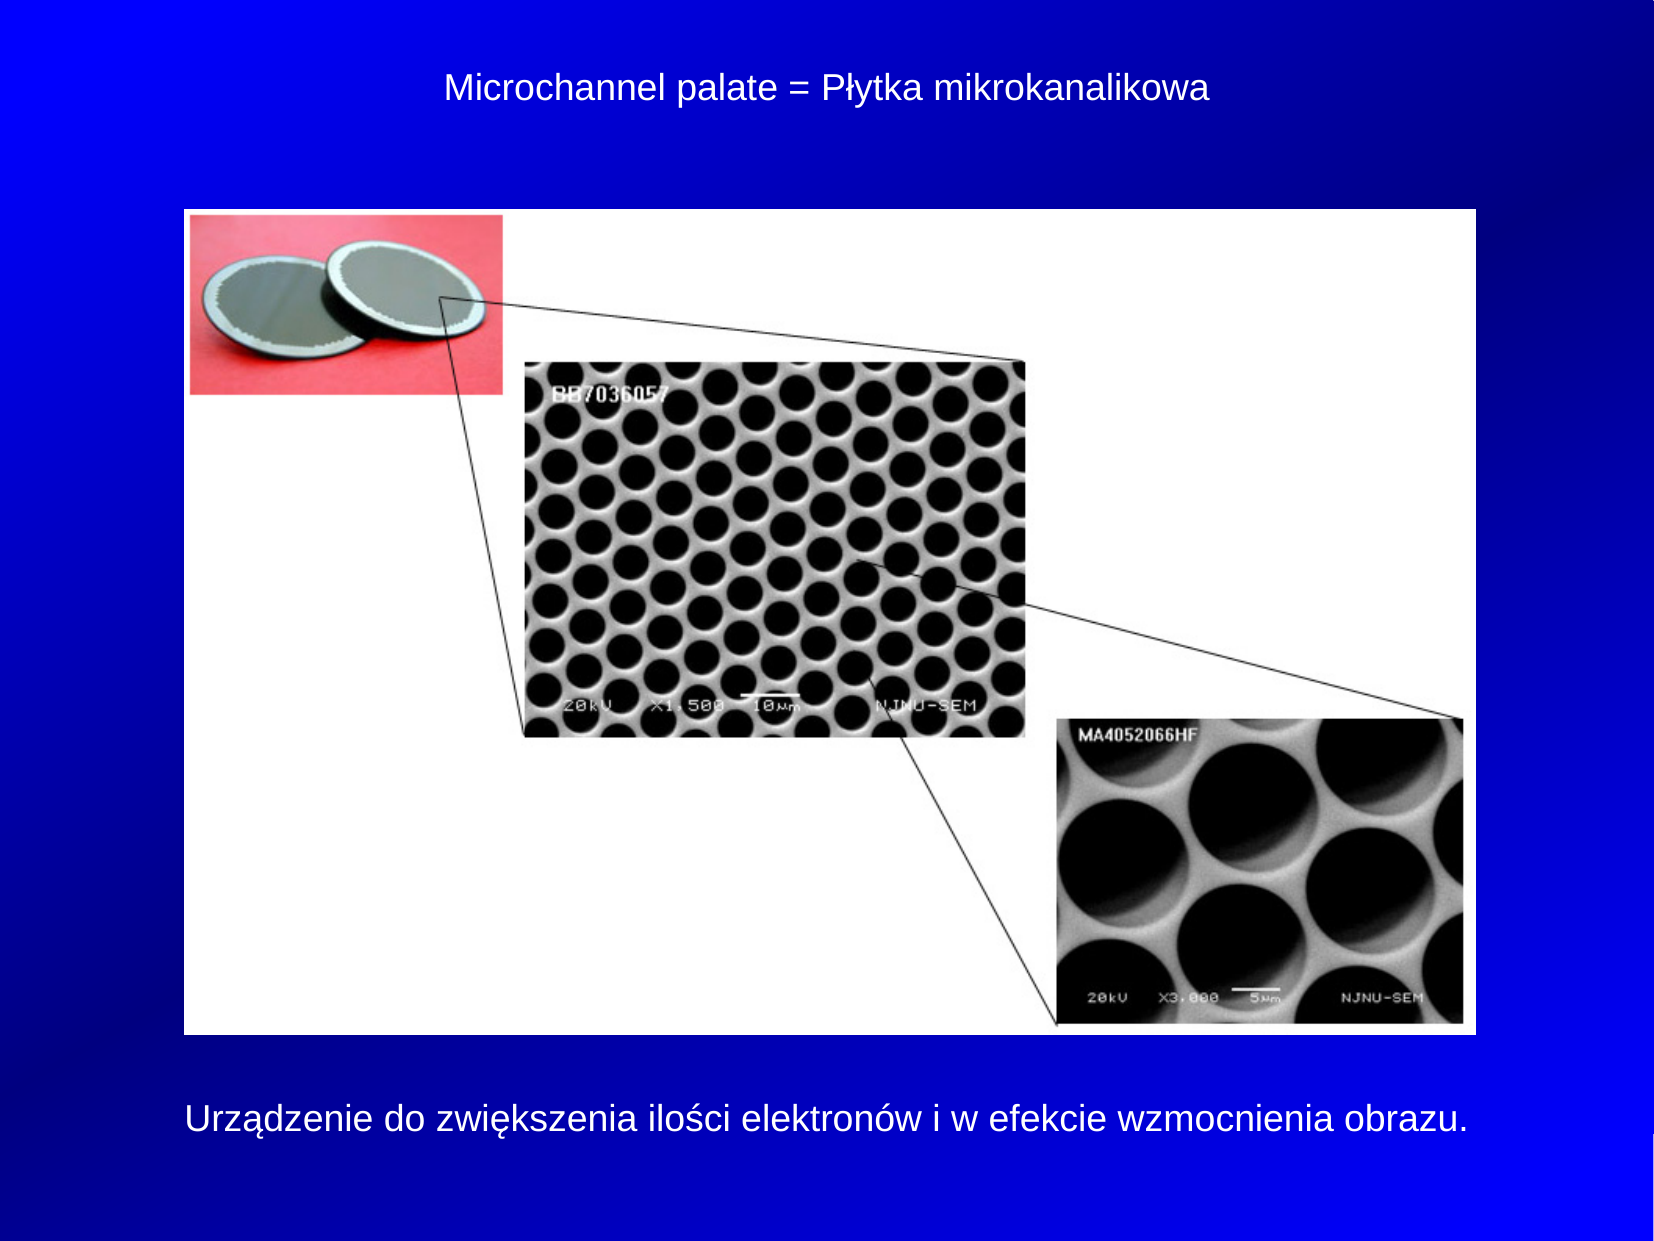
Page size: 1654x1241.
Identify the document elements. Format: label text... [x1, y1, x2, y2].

text_box Urządzenie do zwiększenia ilości elektronów i w efekcie wzmocnienia obrazu. [169, 1089, 1484, 1147]
picture [184, 209, 1476, 1035]
text_box Microchannel palate = Płytka mikrokanalikowa [428, 59, 1225, 116]
